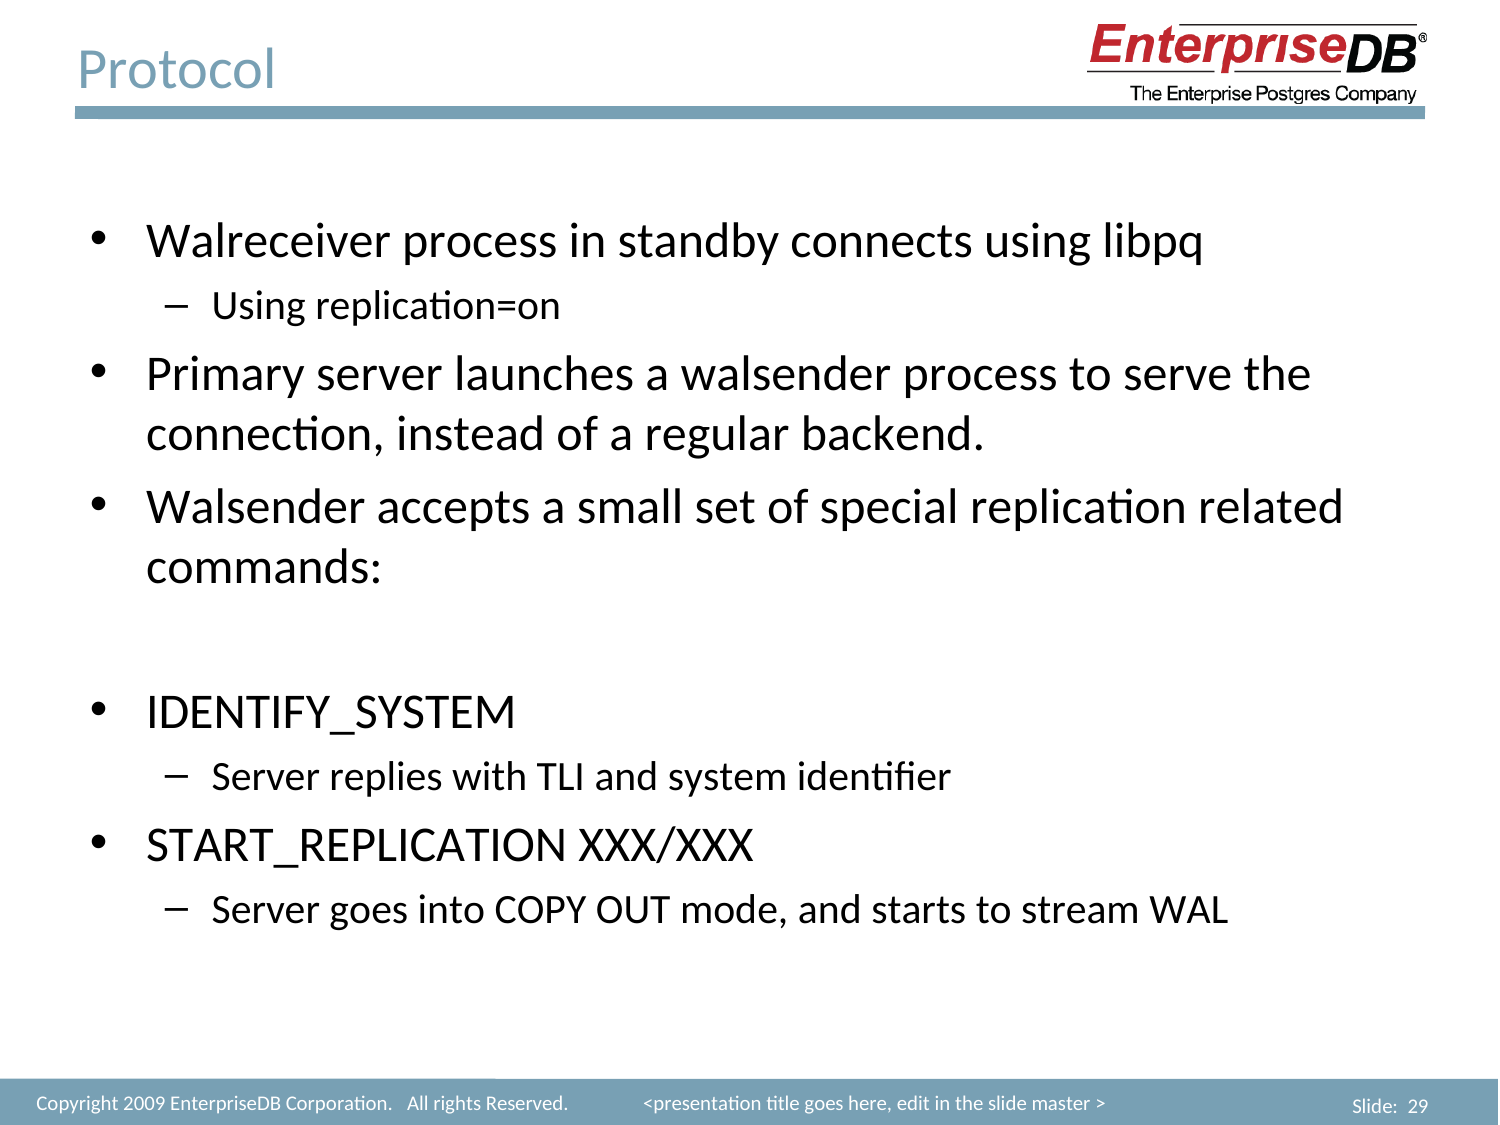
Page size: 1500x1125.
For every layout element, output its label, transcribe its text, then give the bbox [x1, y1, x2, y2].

picture [1088, 24, 1427, 104]
list Walreceiver process in standby connects using libpq Using replication=on Primary server launches a walsender process to serve the connection, instead of a regular backend. Walsender accepts a small set of special replication related commands: IDENTIFY_SYSTEM Server replies with TLI and system identifier START_REPLICATION XXX/XXX Server goes into COPY OUT mode, and starts to stream WAL [75, 200, 1426, 943]
title Protocol [62, 12, 1088, 118]
